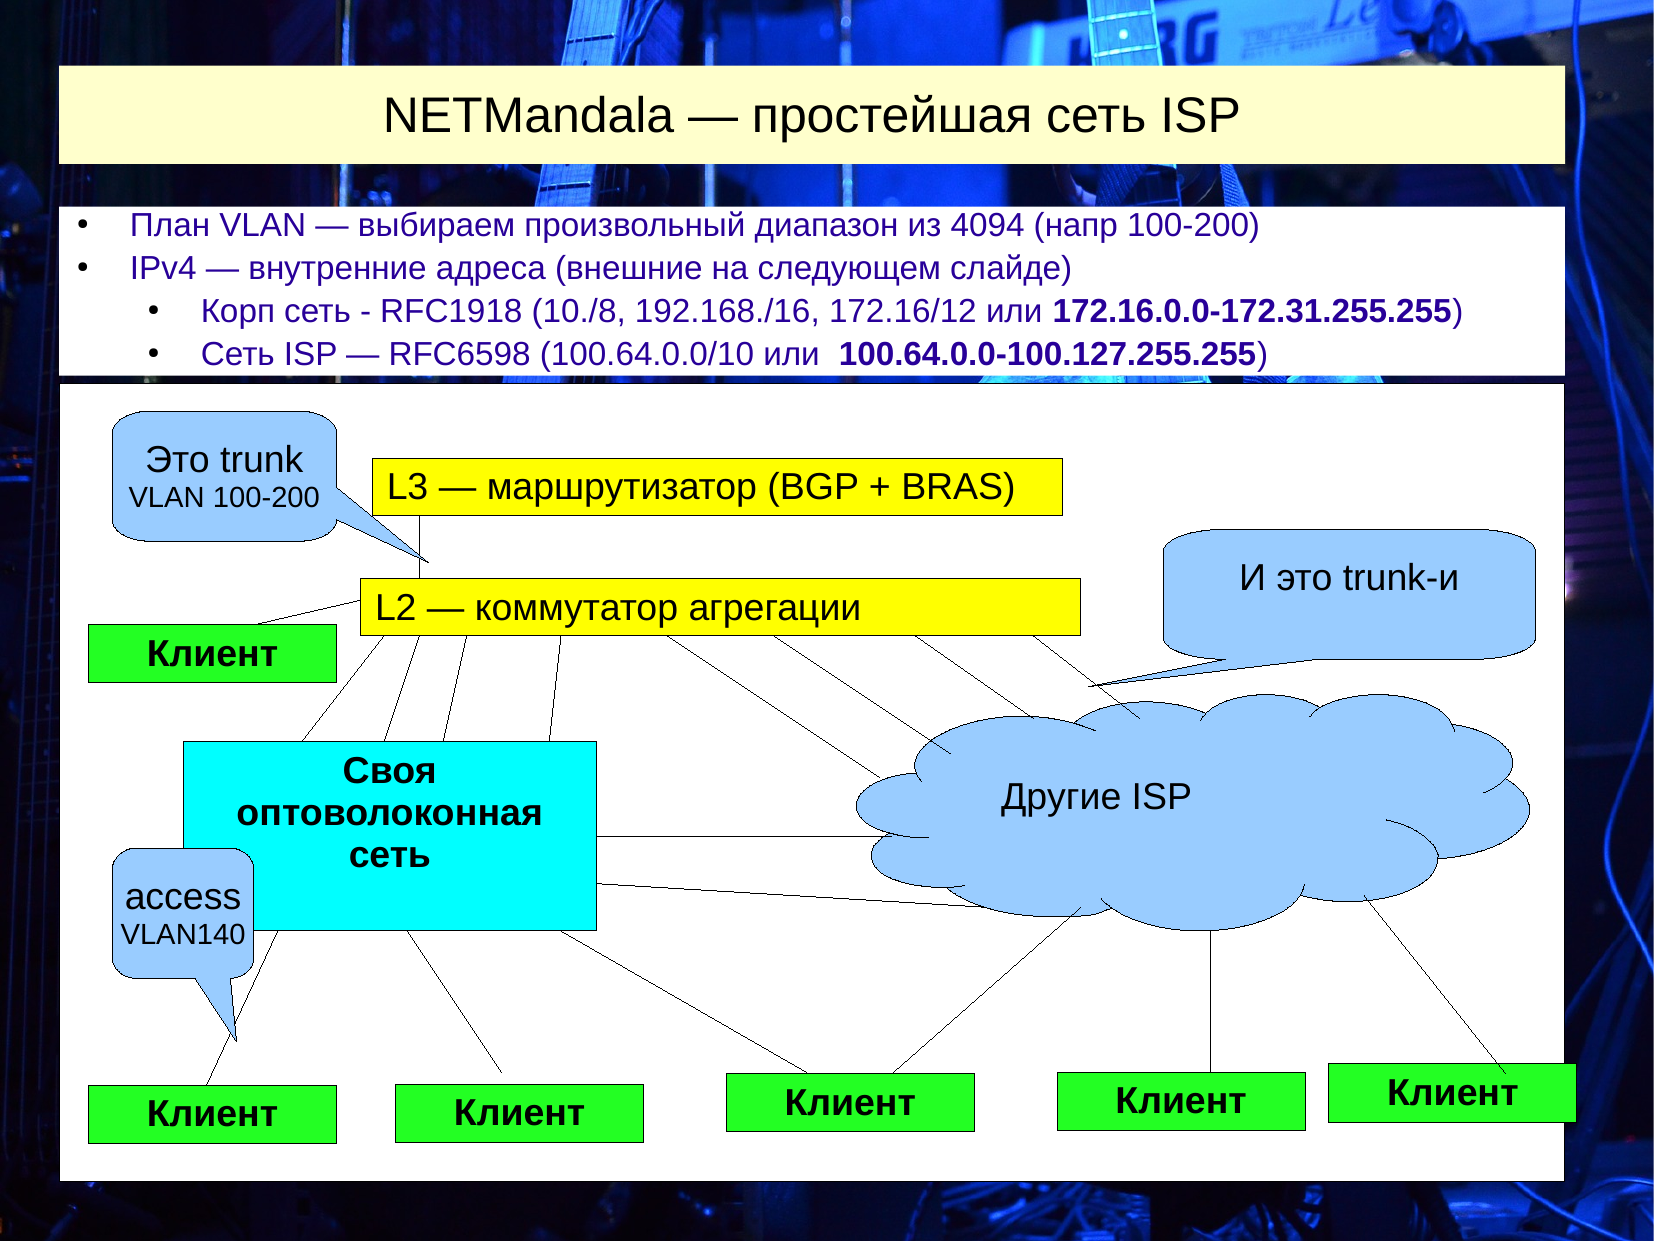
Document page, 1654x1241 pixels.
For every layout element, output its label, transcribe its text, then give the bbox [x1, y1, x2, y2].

text_box Своя оптоволоконная сеть [183, 741, 597, 931]
text_box Клиент [88, 624, 337, 683]
text_box Клиент [1328, 1063, 1577, 1123]
text_box Это trunk VLAN 100-200 [112, 411, 429, 563]
text_box Клиент [395, 1084, 644, 1143]
title NETMandala — простейшая сеть ISP [59, 65, 1566, 164]
text_box L2 — коммутатор агрегации [360, 578, 1081, 636]
list План VLAN — выбираем произвольный диапазон из 4094 (напр 100-200) IPv4 — внутренние адреса (внешние на следующем слайде) Корп сеть - RFC1918 (10./8, 192.168./16, 172.16/12 или 172.16.0.0-172.31.255.255) Сеть ISP — RFC6598 (100.64.0.0/10 или 100.64.0.0-100.127.255.255) [59, 206, 1565, 376]
picture [0, 0, 1654, 1241]
text_box Другие ISP [986, 767, 1589, 825]
text_box L3 — маршрутизатор (BGP + BRAS) [372, 458, 1063, 516]
text_box access VLAN140 [112, 848, 254, 1042]
text_box И это trunk-и [1088, 529, 1536, 687]
text_box Клиент [1057, 1072, 1306, 1131]
text_box [59, 383, 1565, 1182]
text_box Клиент [726, 1073, 975, 1132]
text_box Клиент [88, 1085, 337, 1144]
